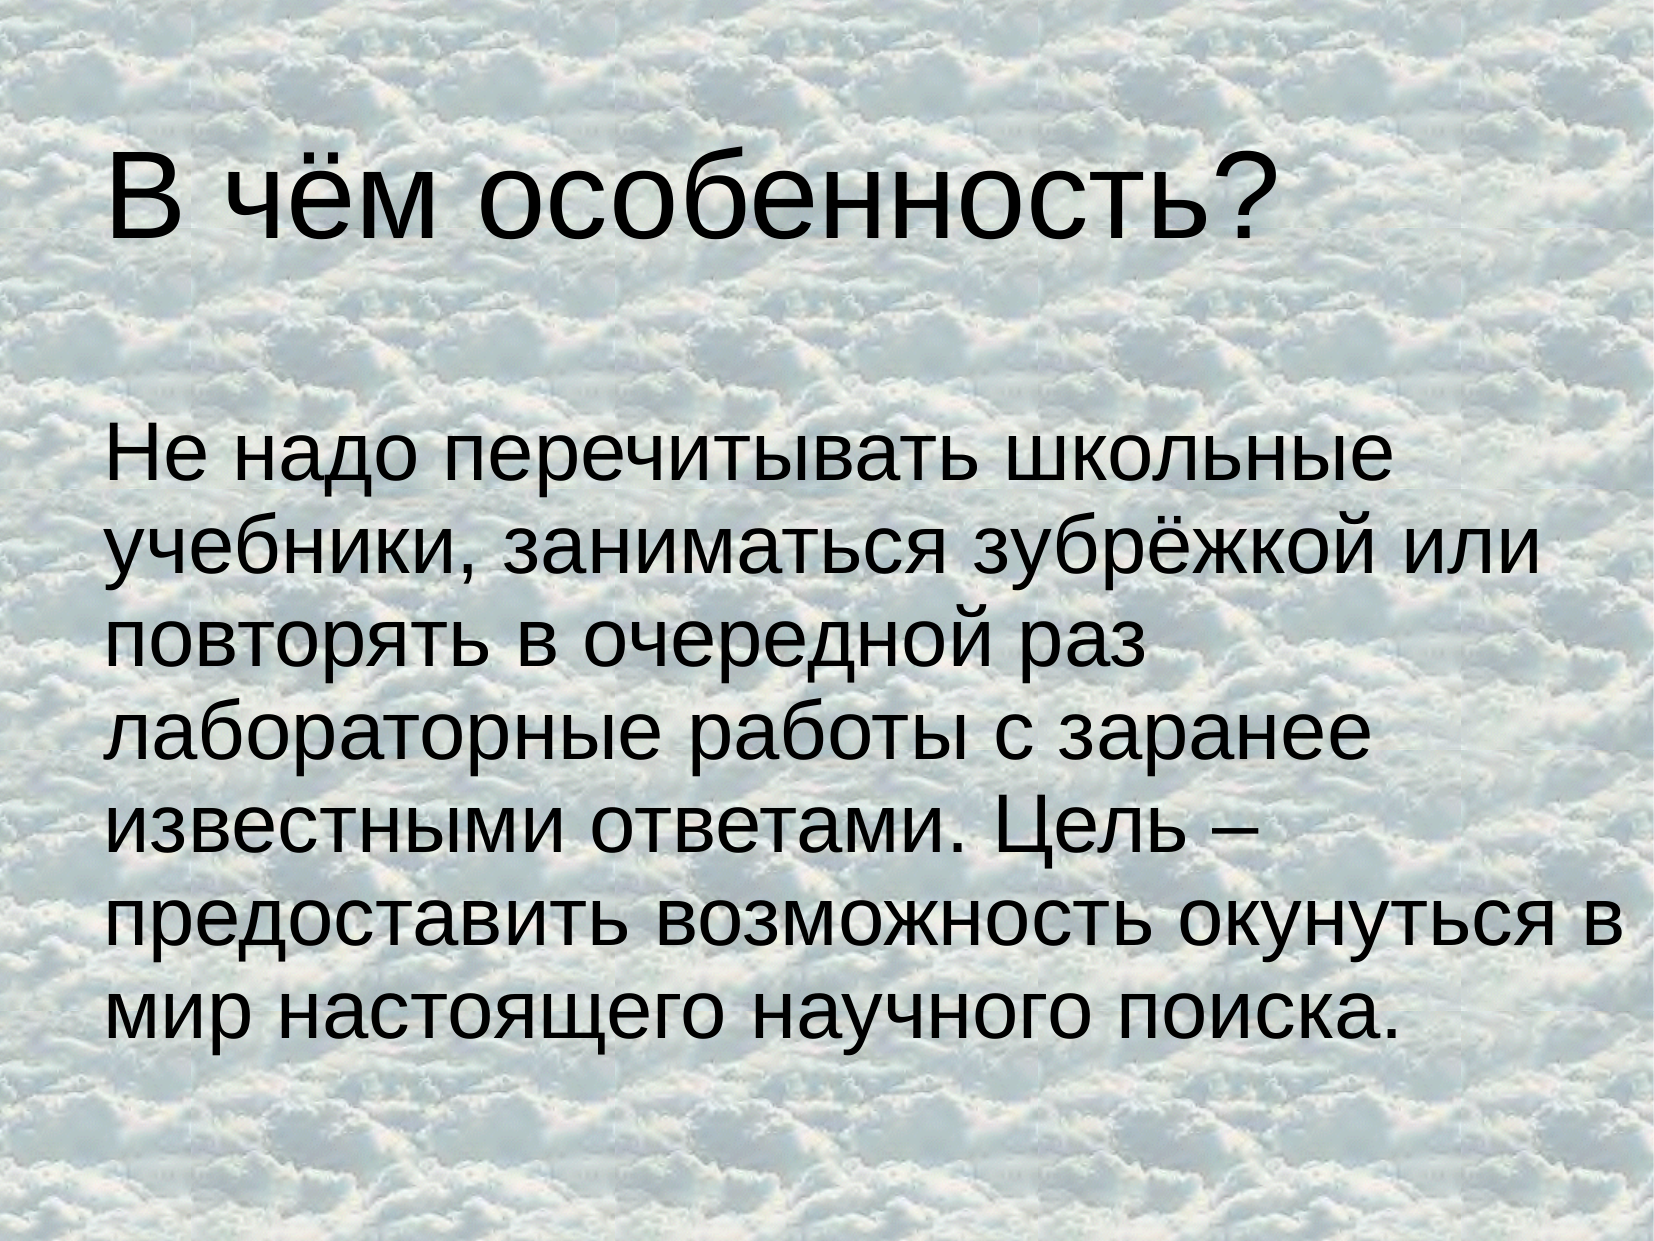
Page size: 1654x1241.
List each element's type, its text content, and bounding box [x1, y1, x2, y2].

picture [0, 0, 1654, 1241]
text_box В чём особенность? Не надо перечитывать школьные учебники, заниматься зубрёжкой или повторять в очередной раз лабораторные работы с заранее известными ответами. Цель – предоставить возможность окунуться в мир настоящего научного поиска. [88, 118, 1654, 1064]
